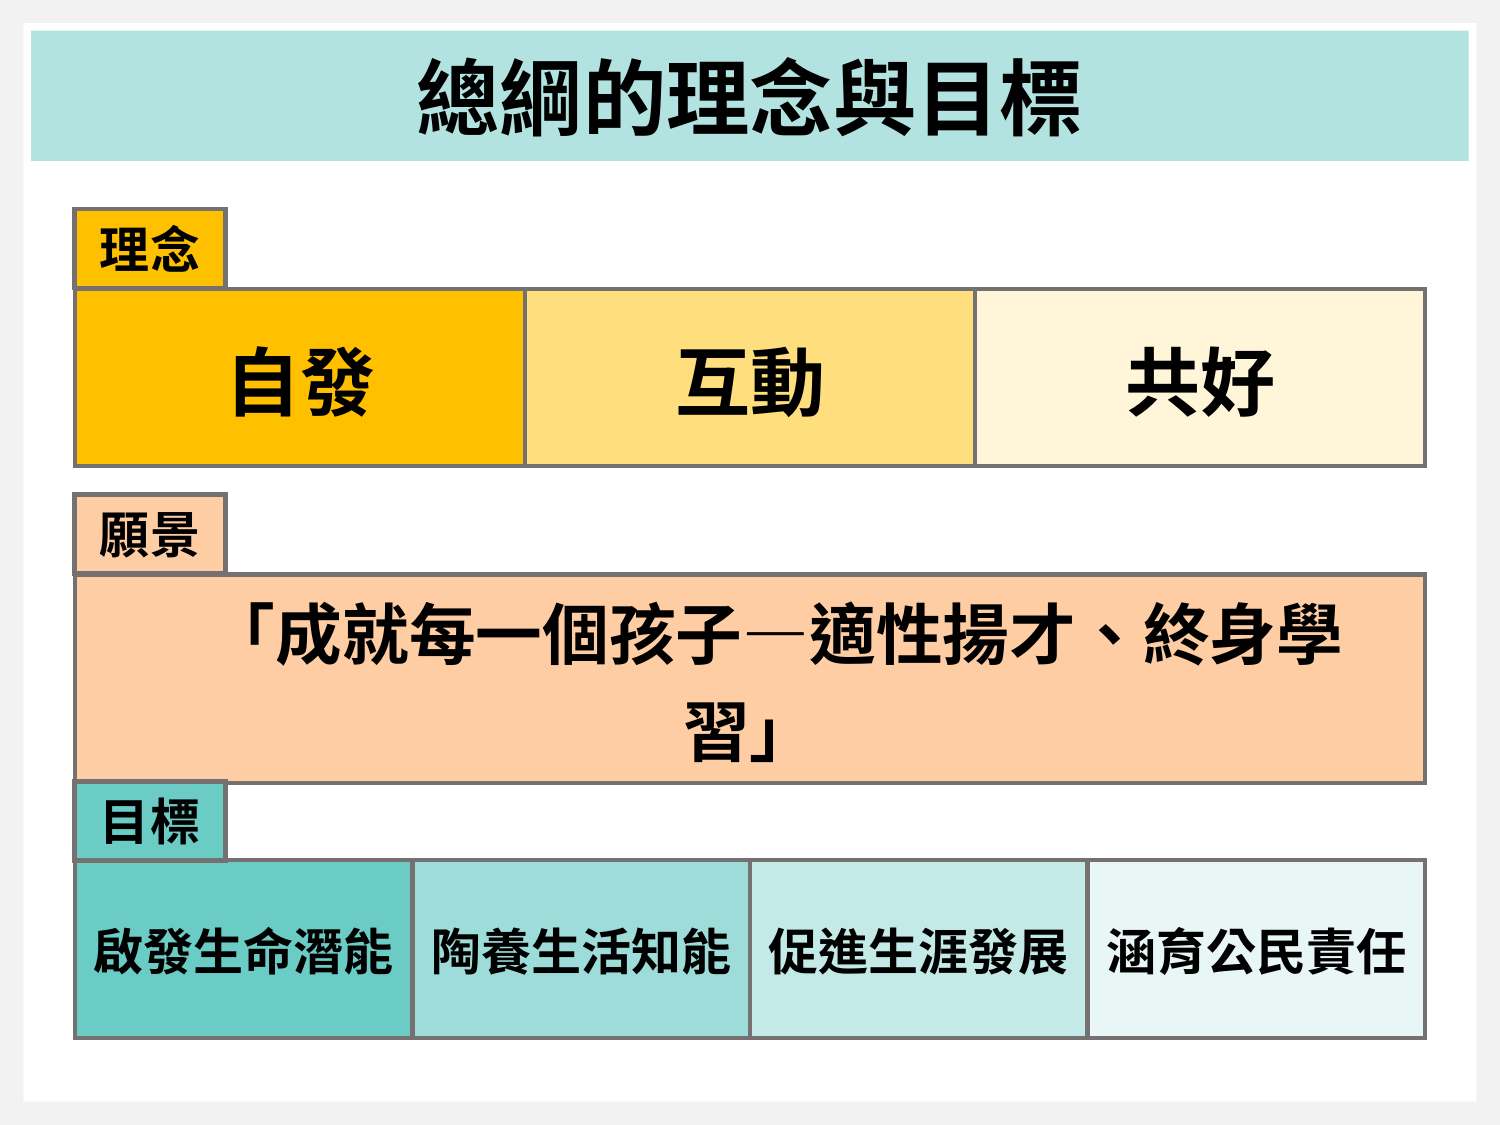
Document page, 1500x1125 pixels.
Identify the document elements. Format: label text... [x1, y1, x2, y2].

table_header 促進生涯發展 [752, 862, 1085, 1036]
table_header 互動 [527, 291, 973, 464]
table_header 自發 [77, 291, 523, 464]
table_header 「成就每一個孩子—適性揚才、終身學習」 [77, 577, 1423, 781]
text_box 目標 [74, 781, 226, 861]
text_box 理念 [74, 208, 226, 288]
table_header 陶養生活知能 [415, 862, 748, 1036]
text_box 總綱的理念與目標 [31, 30, 1469, 161]
table_header 涵育公民責任 [1090, 862, 1423, 1036]
table_header 啟發生命潛能 [77, 862, 410, 1036]
table_header 共好 [977, 291, 1423, 464]
text_box 願景 [74, 494, 226, 574]
